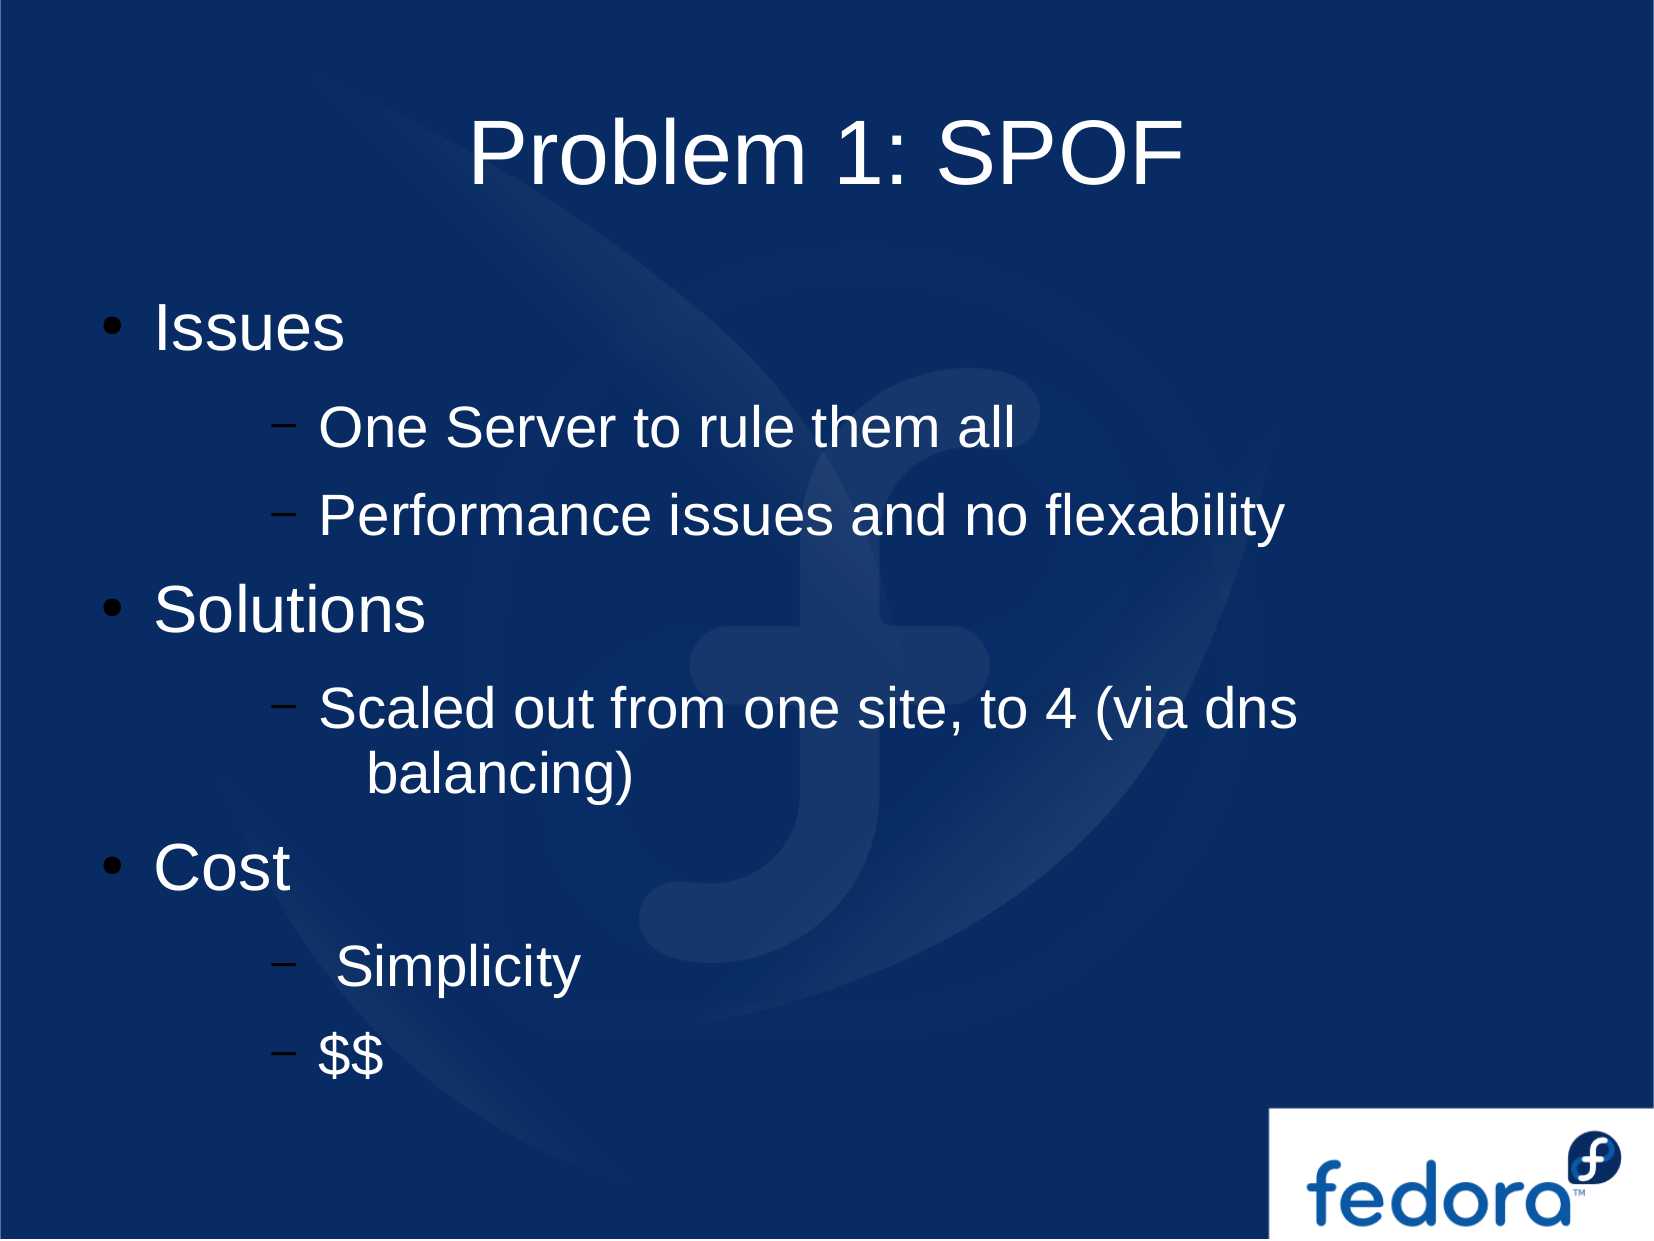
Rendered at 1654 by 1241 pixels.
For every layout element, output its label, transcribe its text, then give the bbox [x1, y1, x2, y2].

picture [0, 0, 1654, 1239]
title Problem 1: SPOF [82, 56, 1571, 250]
list Issues One Server to rule them all Performance issues and no flexability Solutions Scaled out from one site, to 4 (via dns balancing) Cost Simplicity $$ [82, 290, 1571, 1094]
